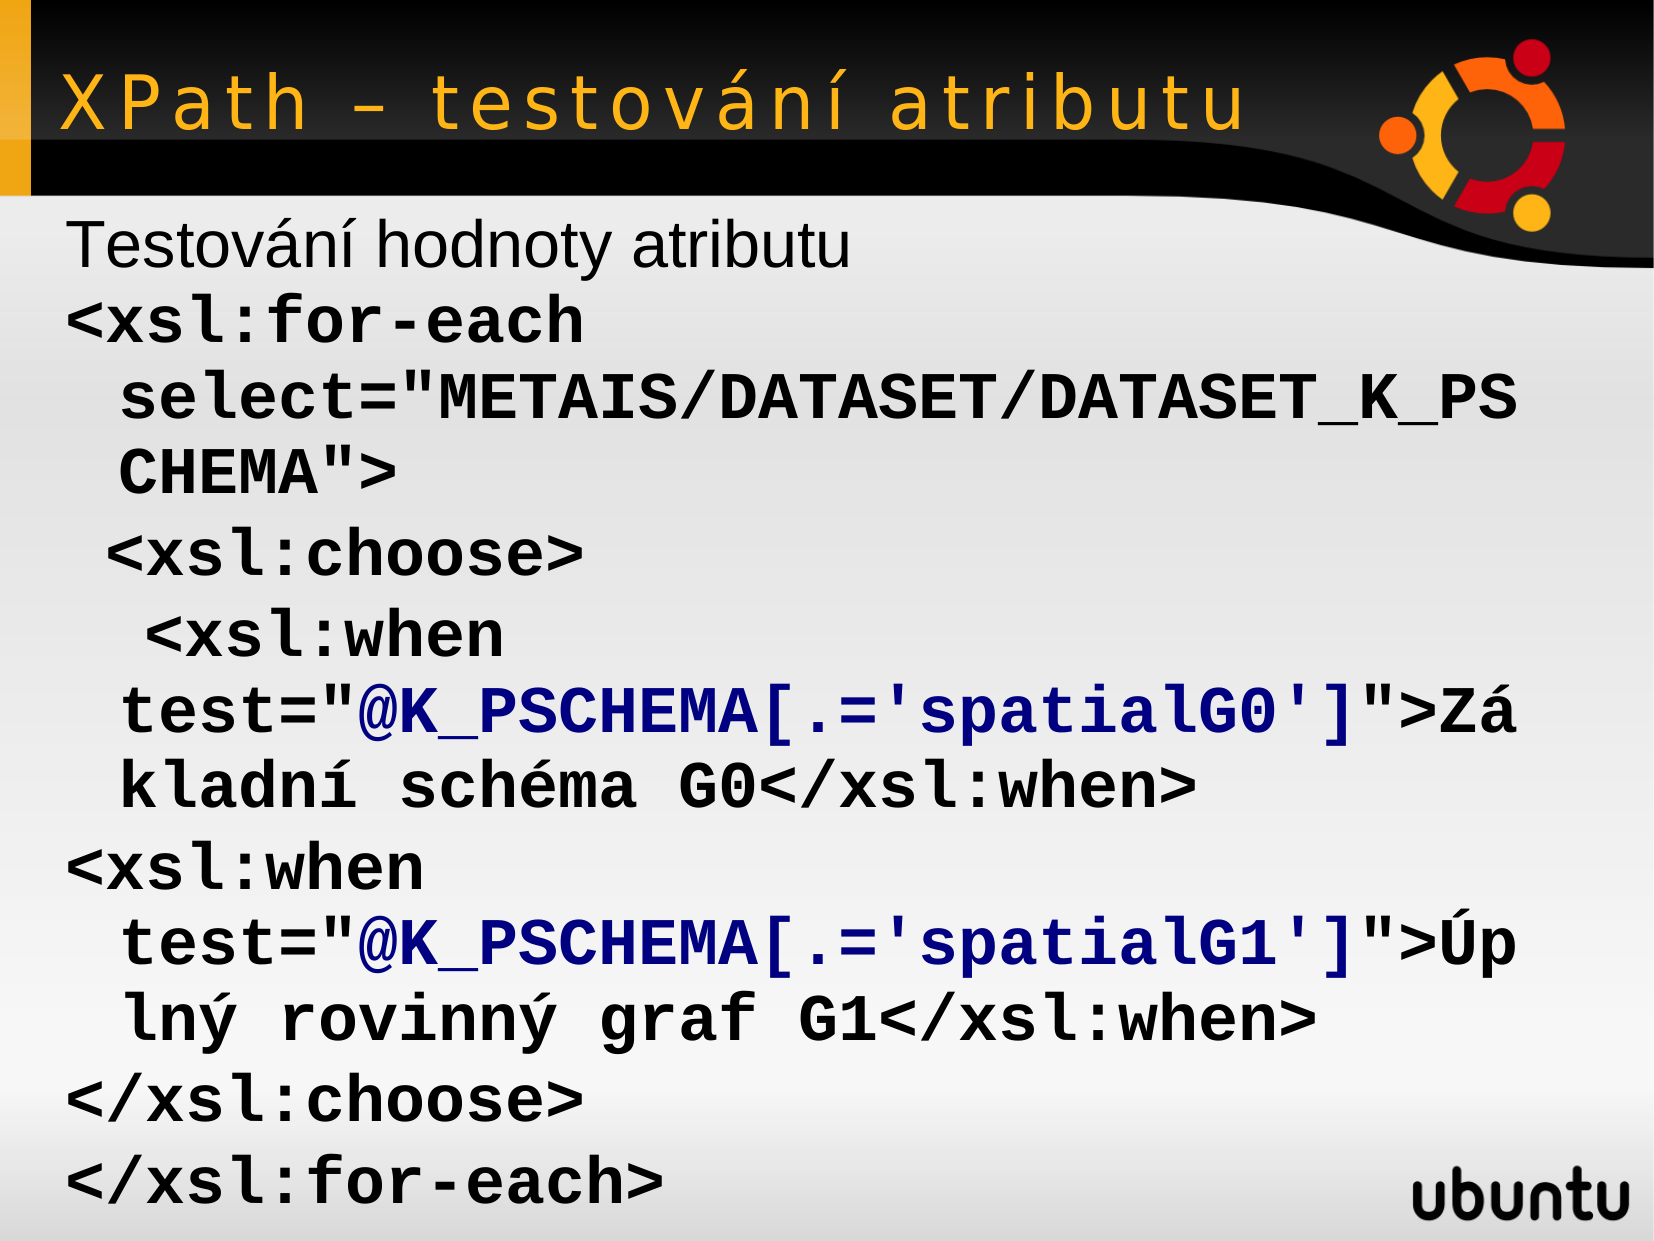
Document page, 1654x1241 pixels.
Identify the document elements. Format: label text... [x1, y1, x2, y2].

title XPath – testování atributu [59, 29, 1270, 178]
picture [0, 0, 1654, 1241]
list Testování hodnoty atributu <xsl:for-each select="METAIS/DATASET/DATASET_K_PSCHEMA"> <xsl:choose> <xsl:when test="@K_PSCHEMA[.='spatialG0']">Základní schéma G0</xsl:when> <xsl:when test="@K_PSCHEMA[.='spatialG1']">Úplný rovinný graf G1</xsl:when> </xsl:choose> </xsl:for-each> [47, 206, 1536, 1241]
